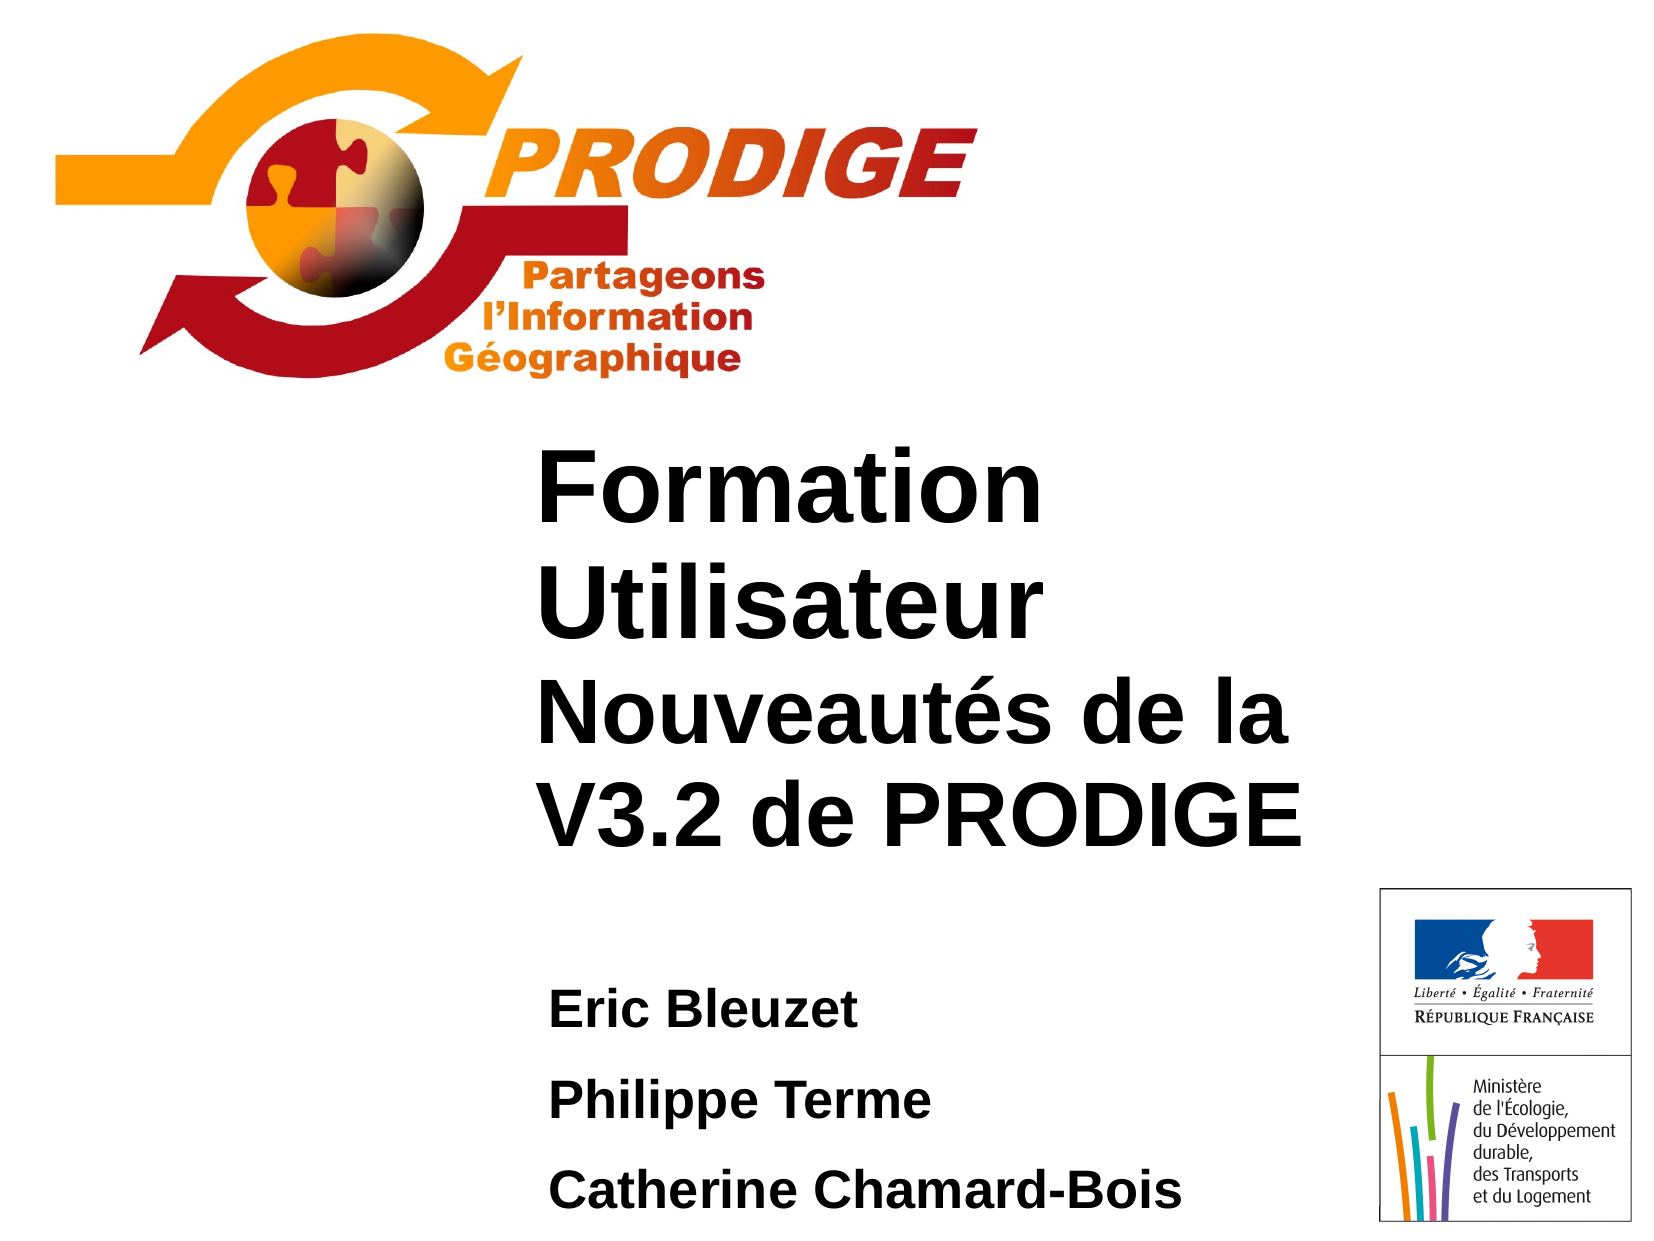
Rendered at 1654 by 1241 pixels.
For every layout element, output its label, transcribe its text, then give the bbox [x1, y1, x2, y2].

subtitle Eric Bleuzet Philippe Terme Catherine Chamard-Bois [548, 976, 1336, 1222]
picture [55, 33, 978, 379]
picture [1379, 888, 1632, 1222]
title Formation Utilisateur Nouveautés de la V3.2 de PRODIGE [535, 428, 1480, 867]
